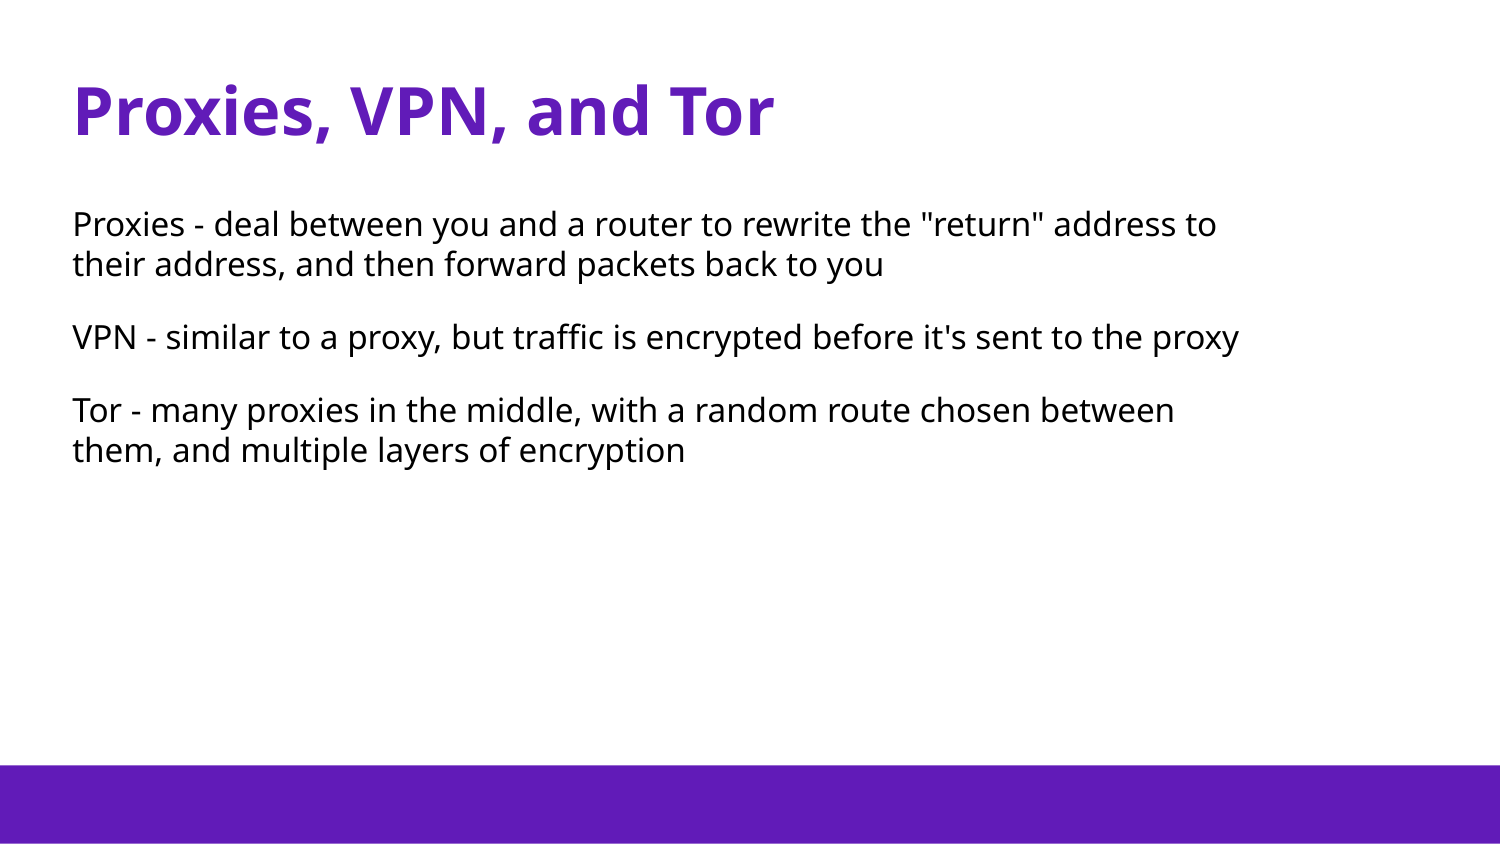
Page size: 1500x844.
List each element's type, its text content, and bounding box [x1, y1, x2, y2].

list Proxies - deal between you and a router to rewrite the "return" address to their address, and then forward packets back to you VPN - similar to a proxy, but traffic is encrypted before it's sent to the proxy Tor - many proxies in the middle, with a random route chosen between them, and multiple layers of encryption [57, 188, 1273, 709]
title Proxies, VPN, and Tor [57, 54, 1273, 164]
